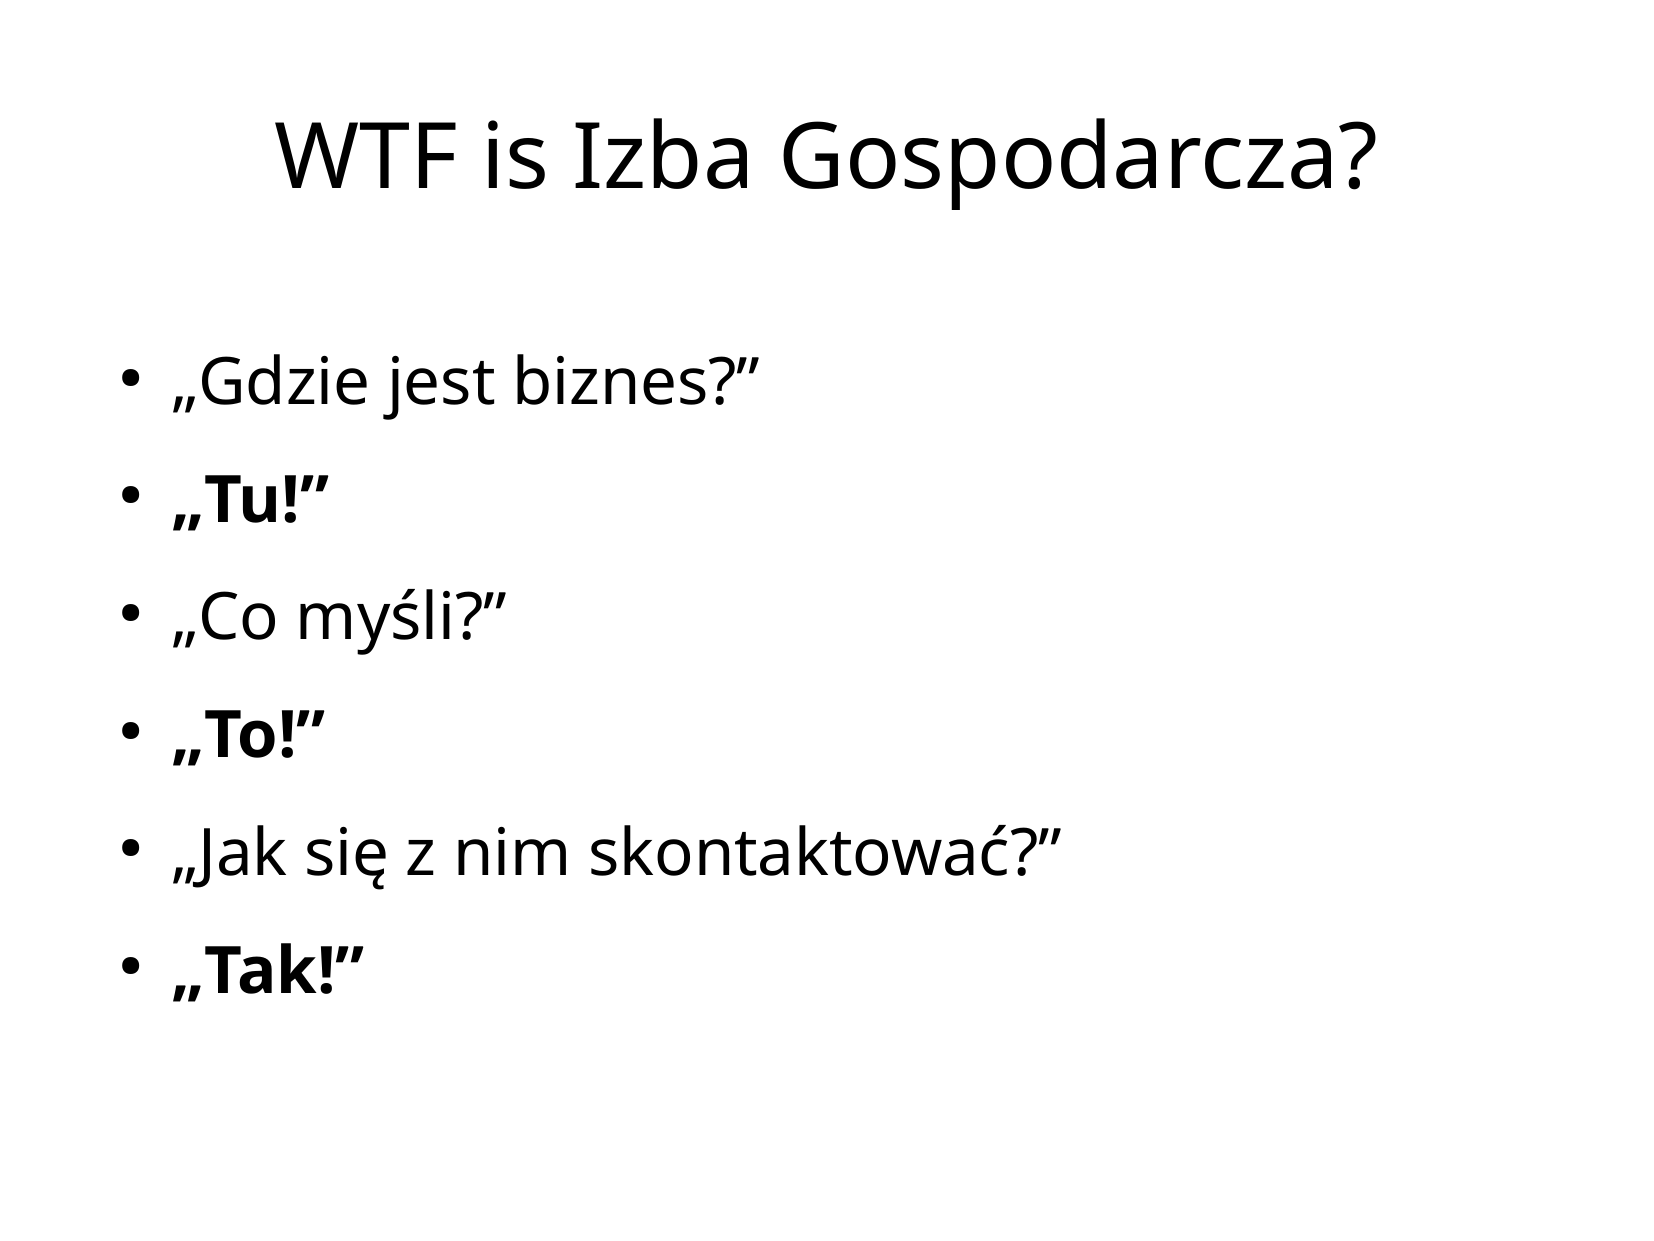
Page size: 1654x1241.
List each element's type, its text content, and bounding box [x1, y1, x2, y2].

title WTF is Izba Gospodarcza? [82, 49, 1571, 257]
list „Gdzie jest biznes?” „Tu!” „Co myśli?” „To!” „Jak się z nim skontaktować?” „Tak!” [101, 334, 1557, 1017]
